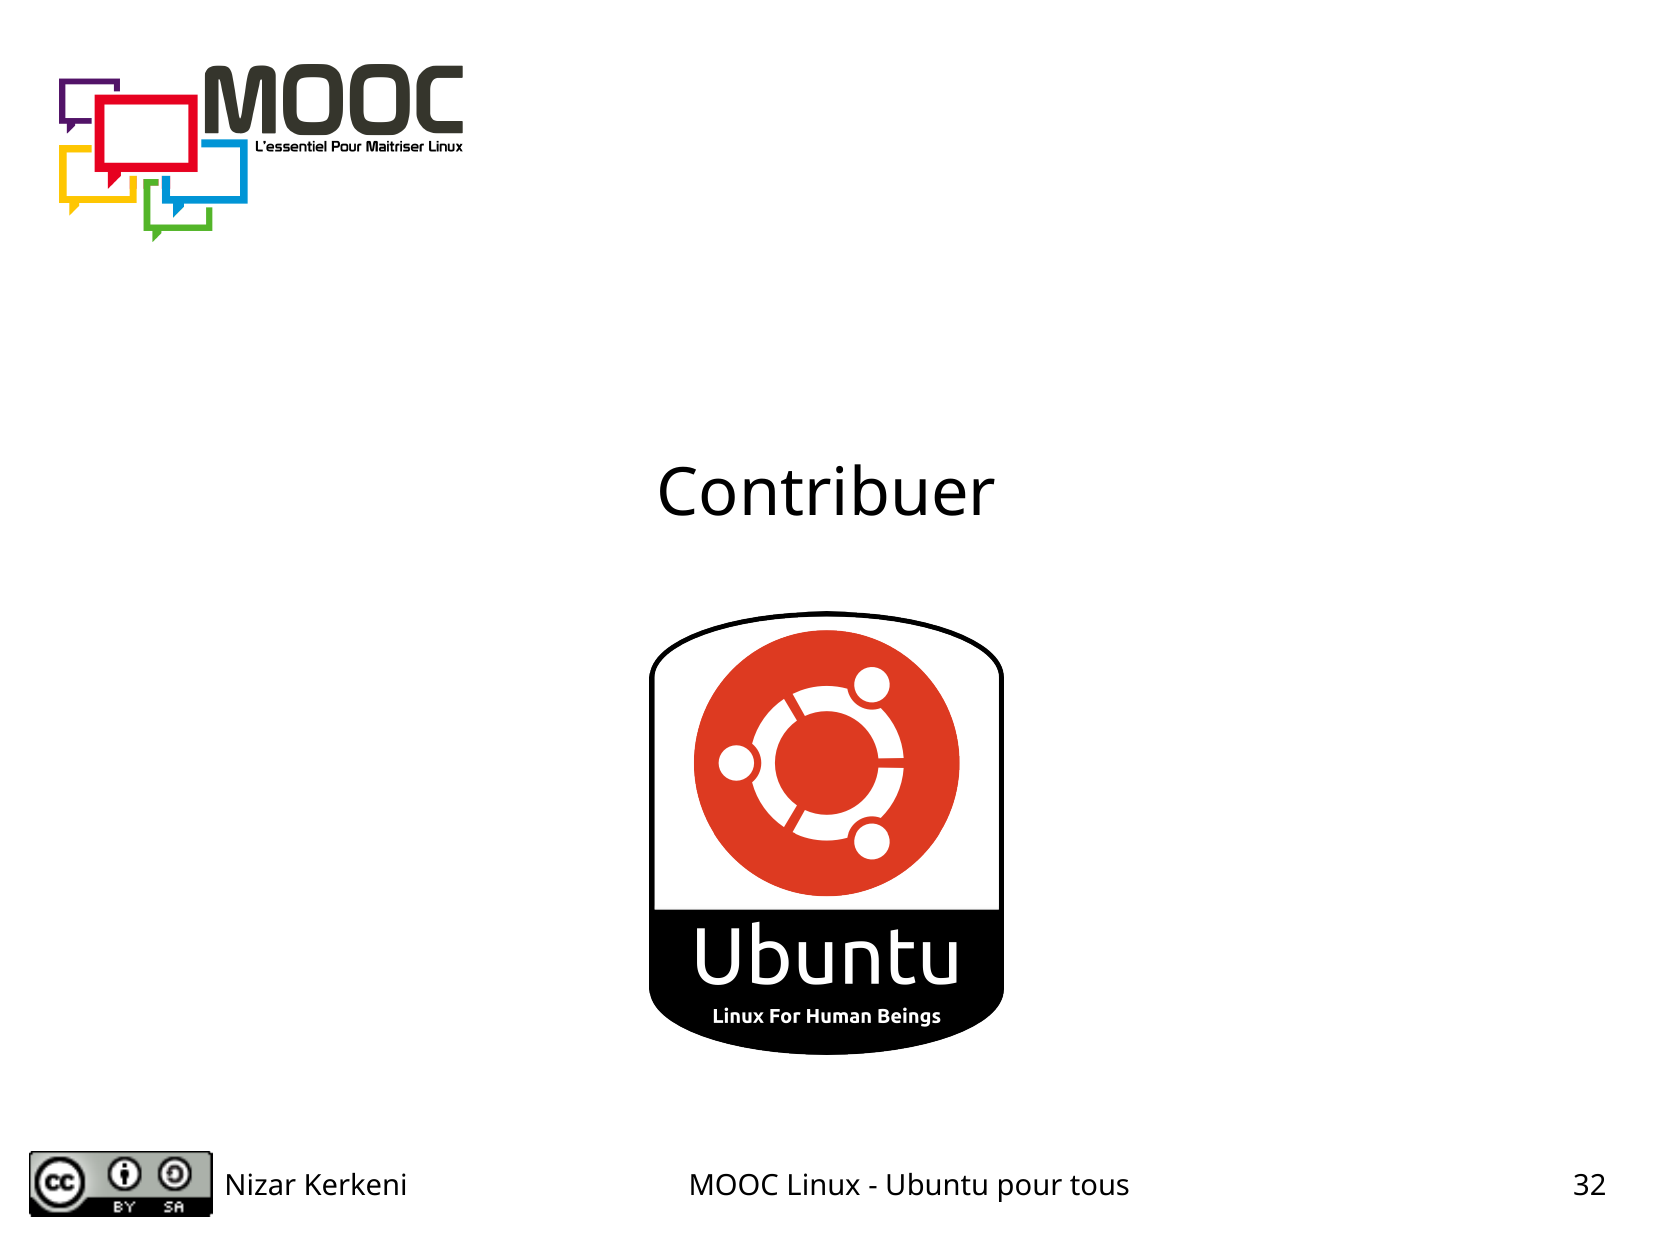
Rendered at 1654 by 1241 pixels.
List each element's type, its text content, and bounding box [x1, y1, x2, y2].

picture [59, 64, 463, 242]
picture [649, 611, 1004, 1055]
list Contribuer [59, 290, 1595, 688]
picture [29, 1151, 213, 1217]
